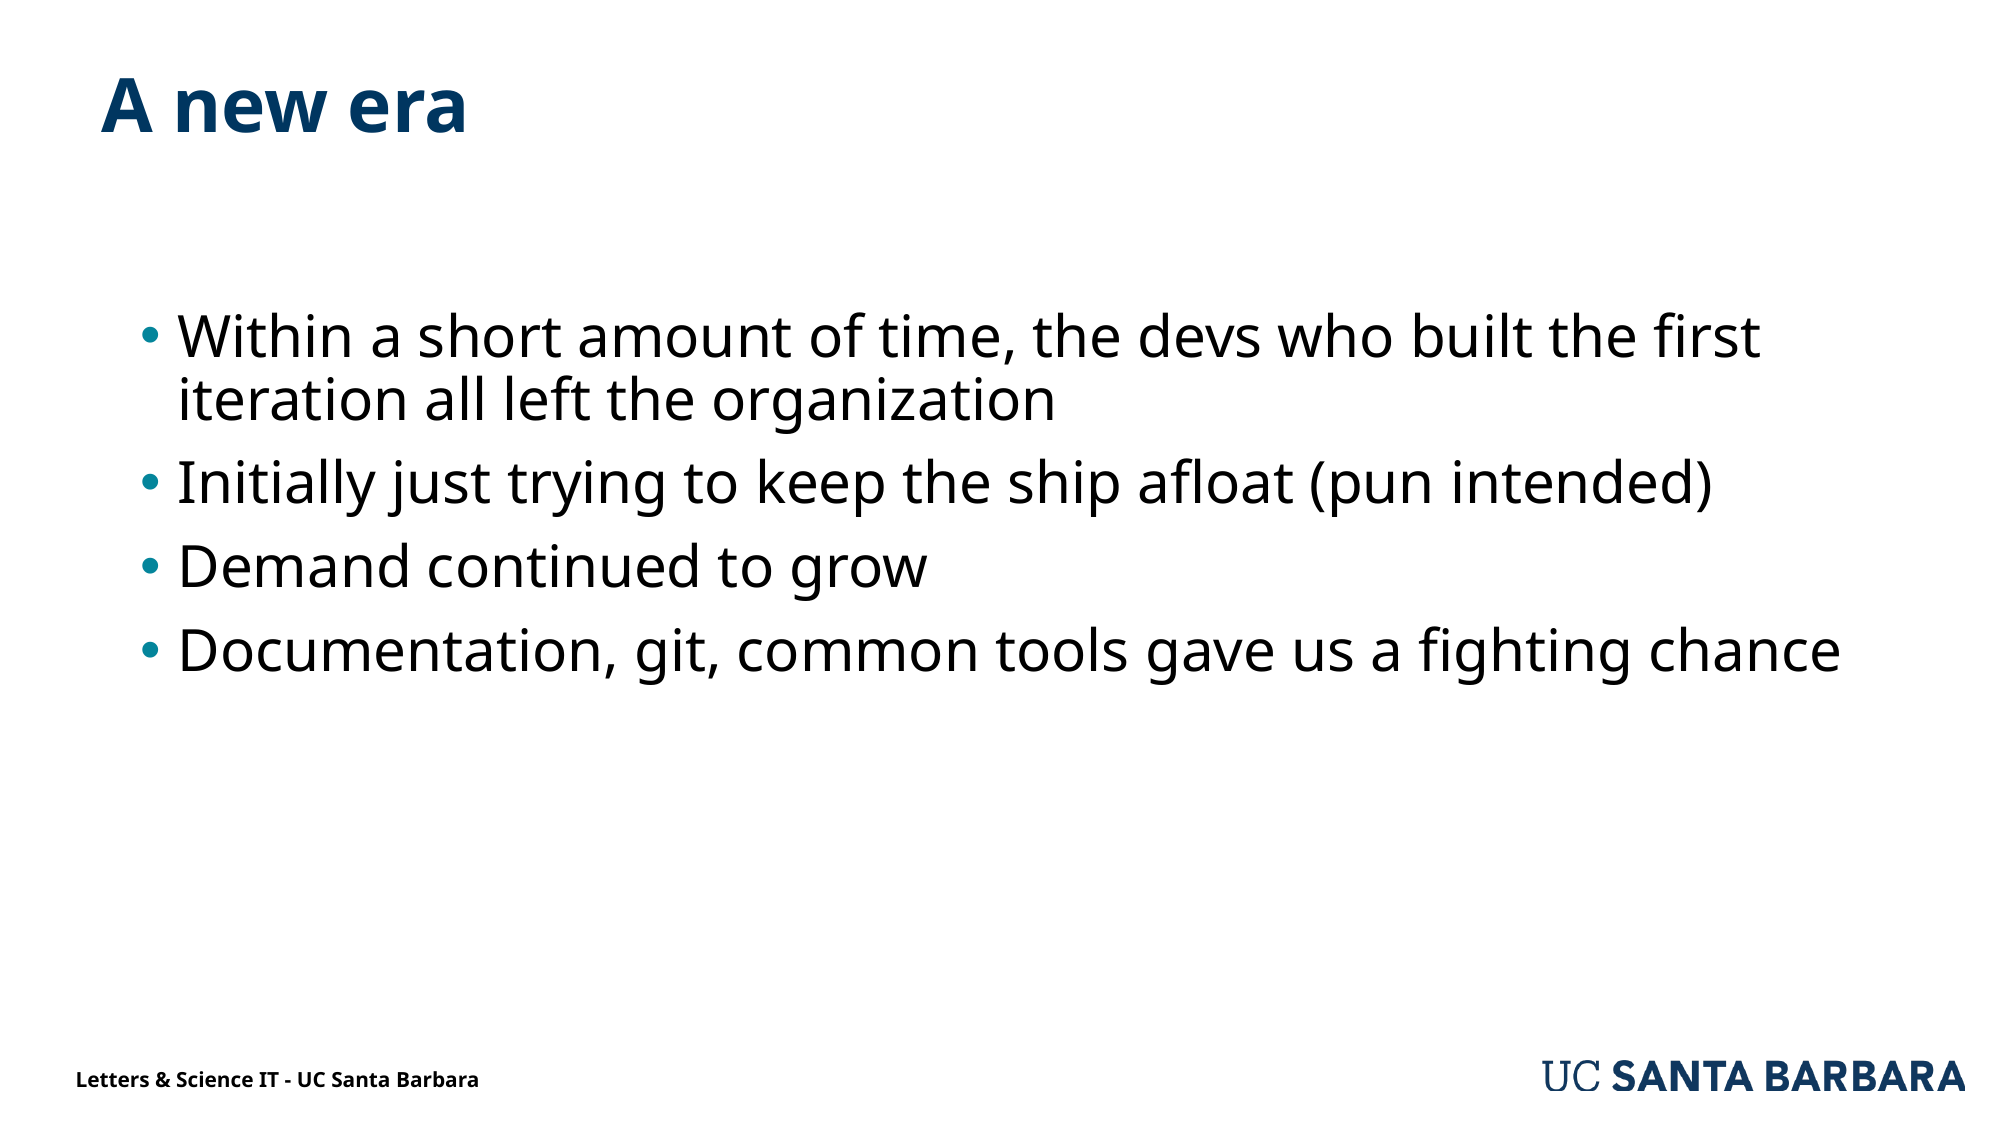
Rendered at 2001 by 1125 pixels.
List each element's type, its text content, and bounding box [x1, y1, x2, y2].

list Within a short amount of time, the devs who built the first iteration all left the organization Initially just trying to keep the ship afloat (pun intended) Demand continued to grow Documentation, git, common tools gave us a fighting chance [125, 299, 1874, 1014]
title A new era [86, 59, 1914, 158]
